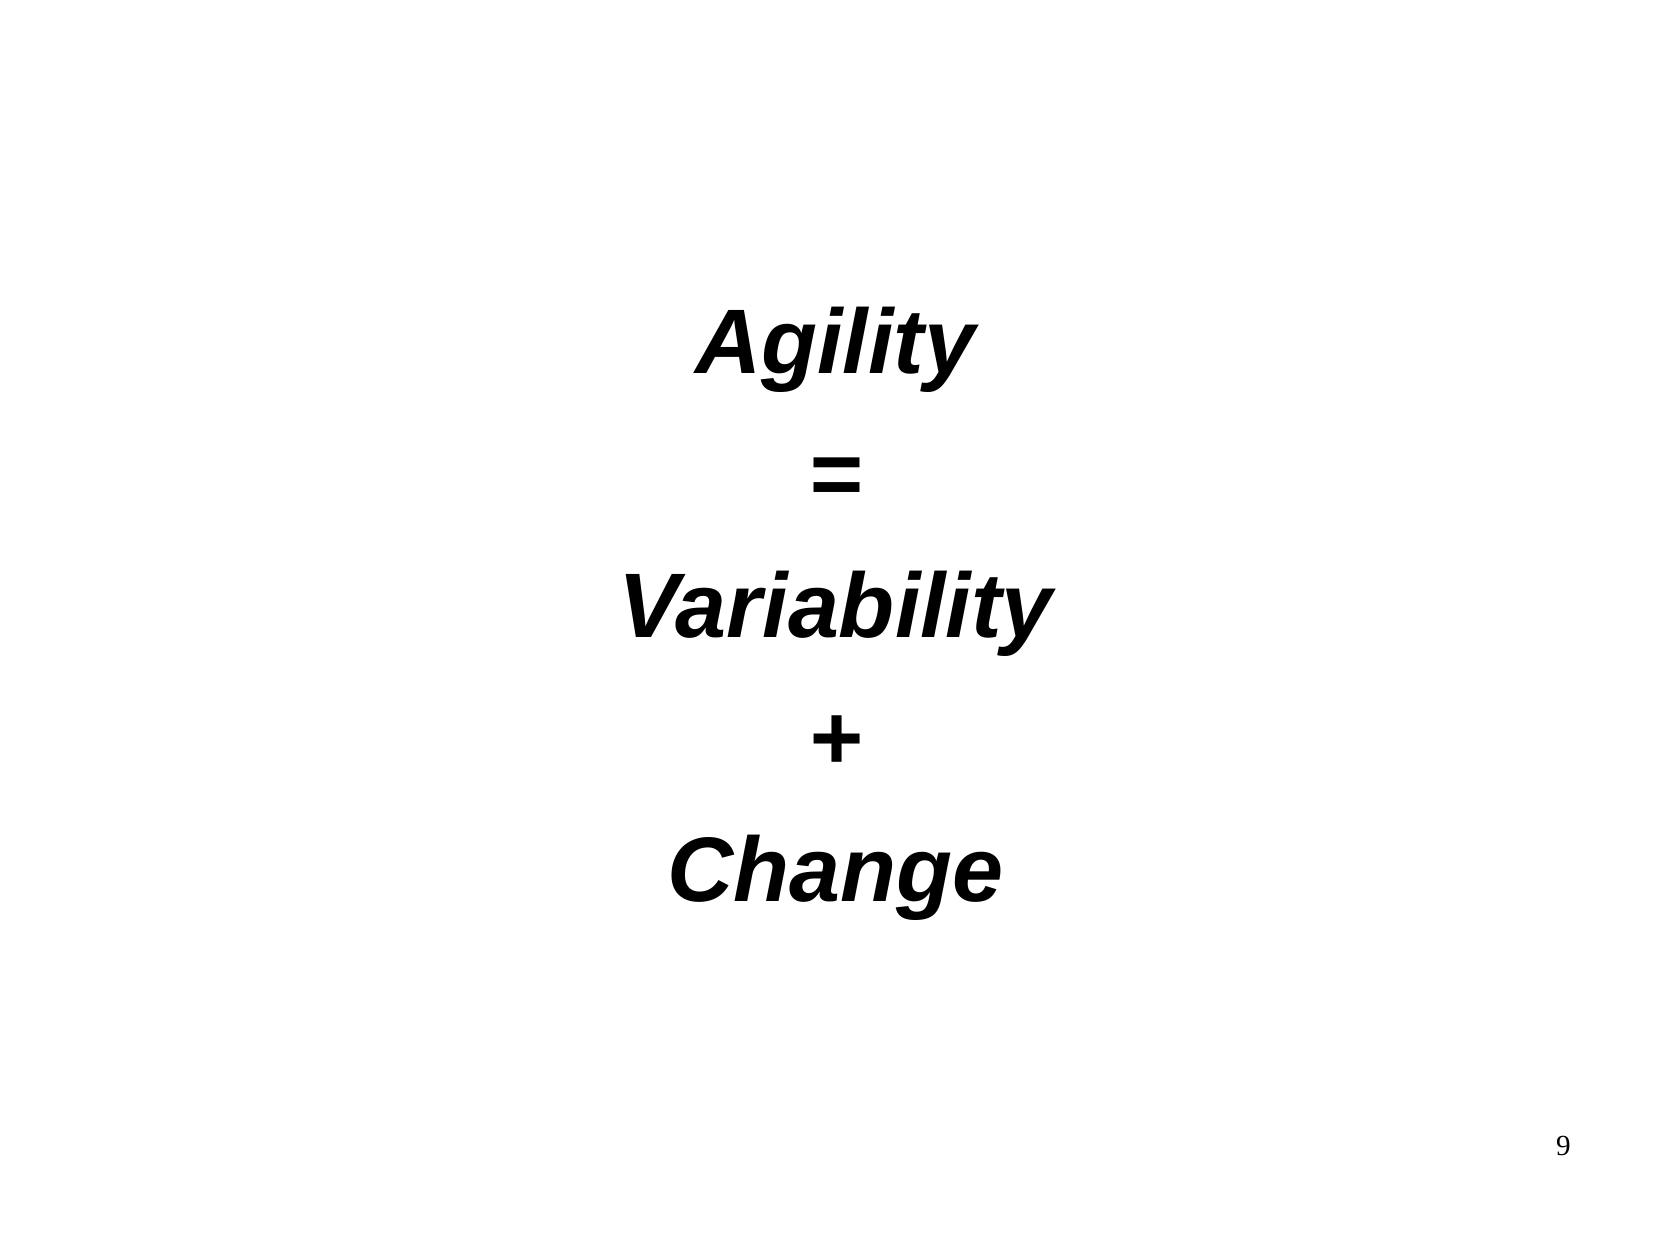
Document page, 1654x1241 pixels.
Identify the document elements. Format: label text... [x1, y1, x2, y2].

list Agility = Variability + Change [82, 290, 1571, 1109]
